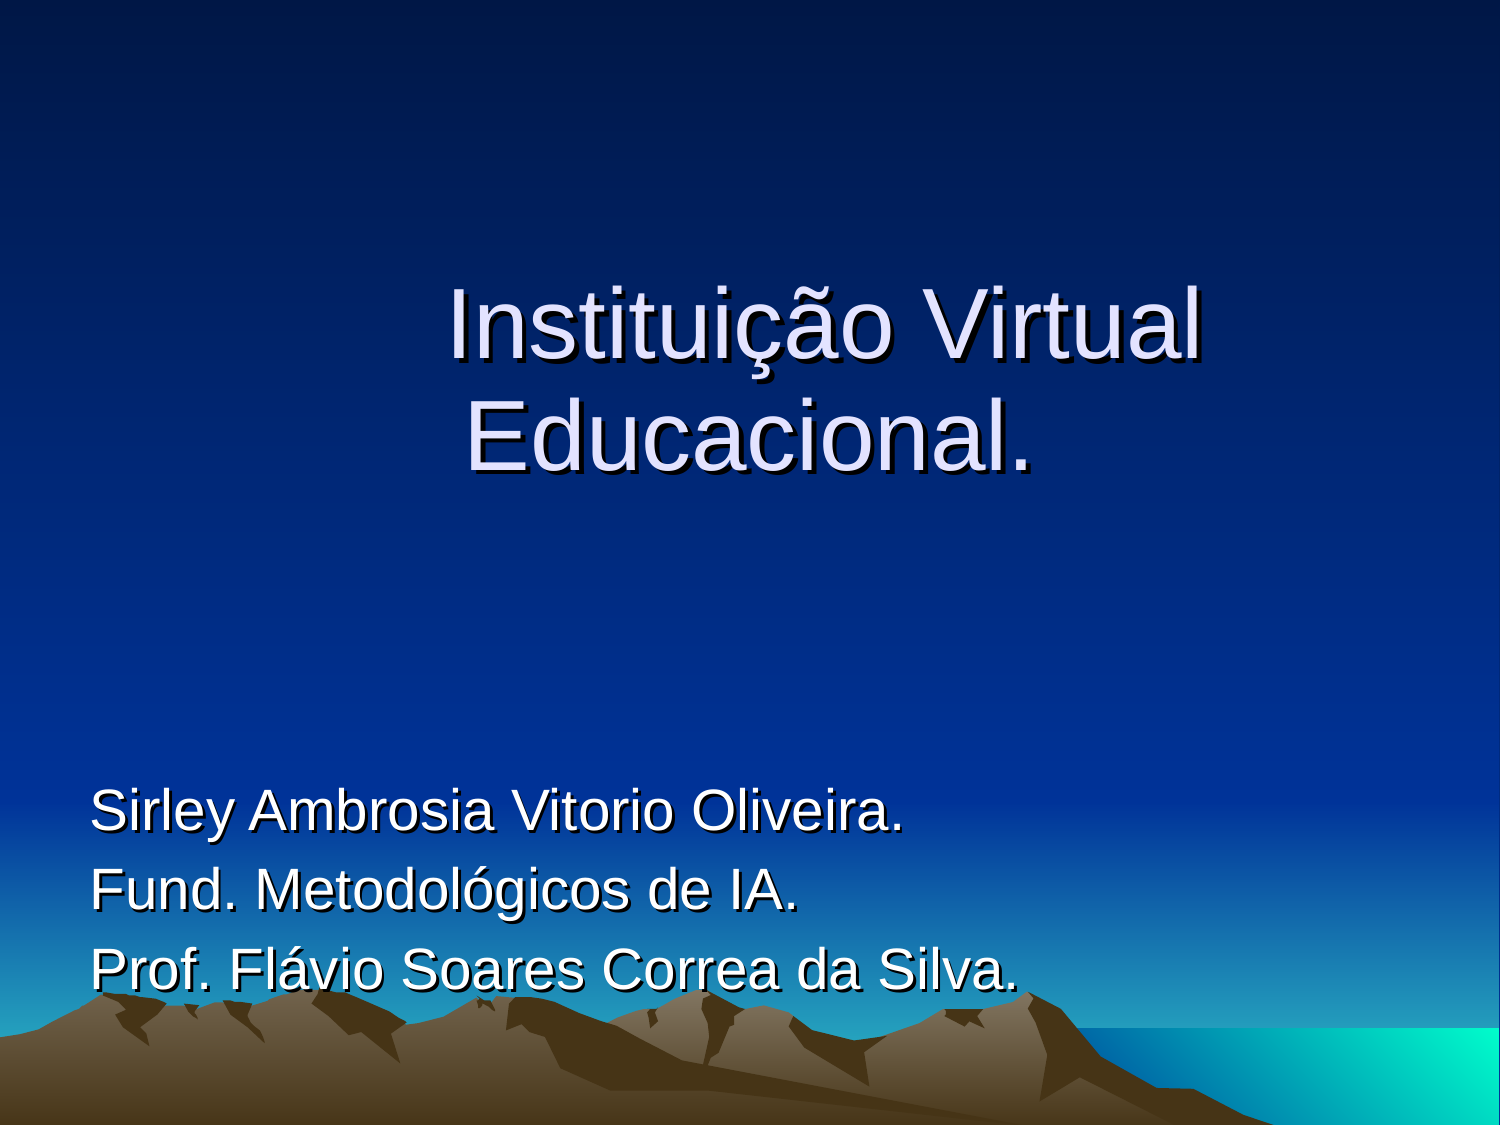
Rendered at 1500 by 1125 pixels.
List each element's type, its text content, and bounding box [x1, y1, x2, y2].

picture [1189, 1028, 1286, 1125]
subtitle Sirley Ambrosia Vitorio Oliveira. Fund. Metodológicos de IA. Prof. Flávio Soares Correa da Silva. [0, 680, 1051, 1021]
title Instituição Virtual Educacional. [75, 237, 1426, 523]
